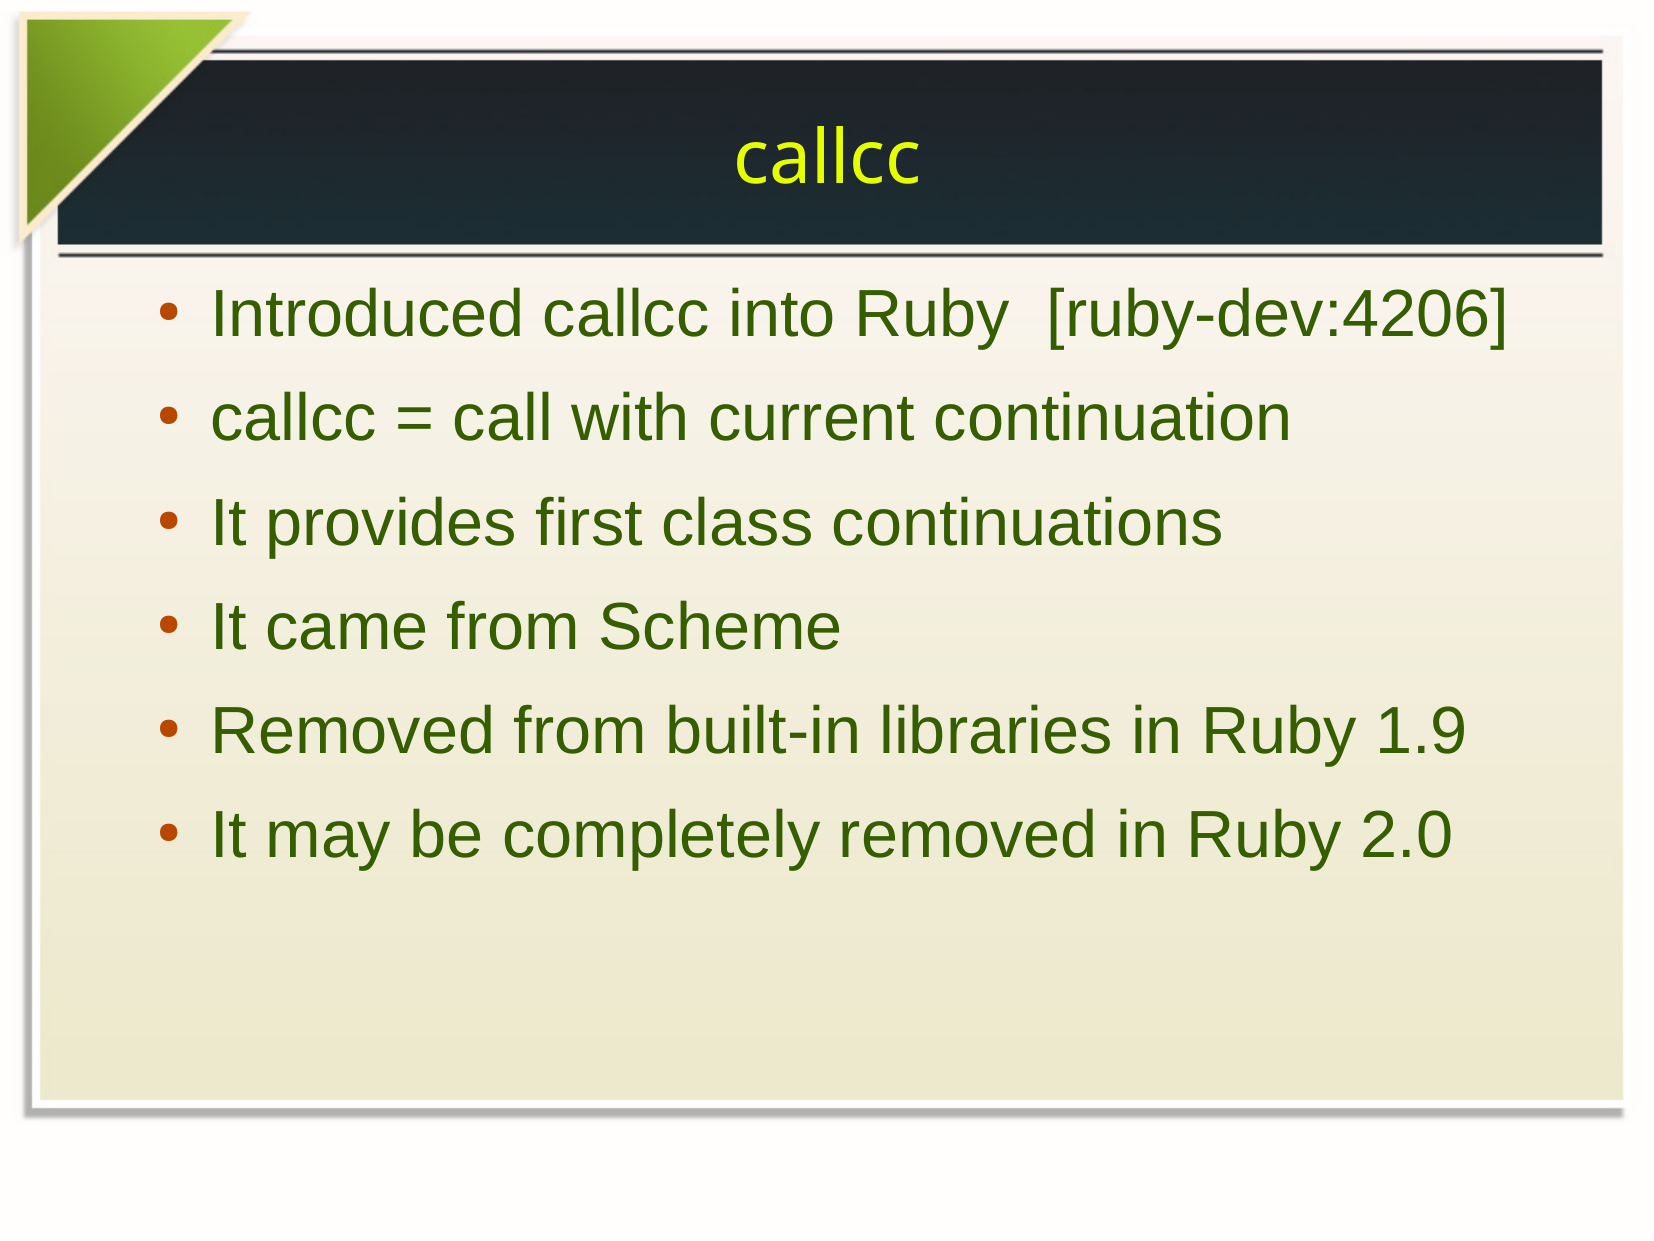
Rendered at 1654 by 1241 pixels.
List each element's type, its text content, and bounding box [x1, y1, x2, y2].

picture [0, 0, 1654, 1241]
list Introduced callcc into Ruby [ruby-dev:4206] callcc = call with current continuation It provides first class continuations It came from Scheme Removed from built-in libraries in Ruby 1.9 It may be completely removed in Ruby 2.0 [121, 276, 1534, 1087]
title callcc [121, 73, 1534, 237]
